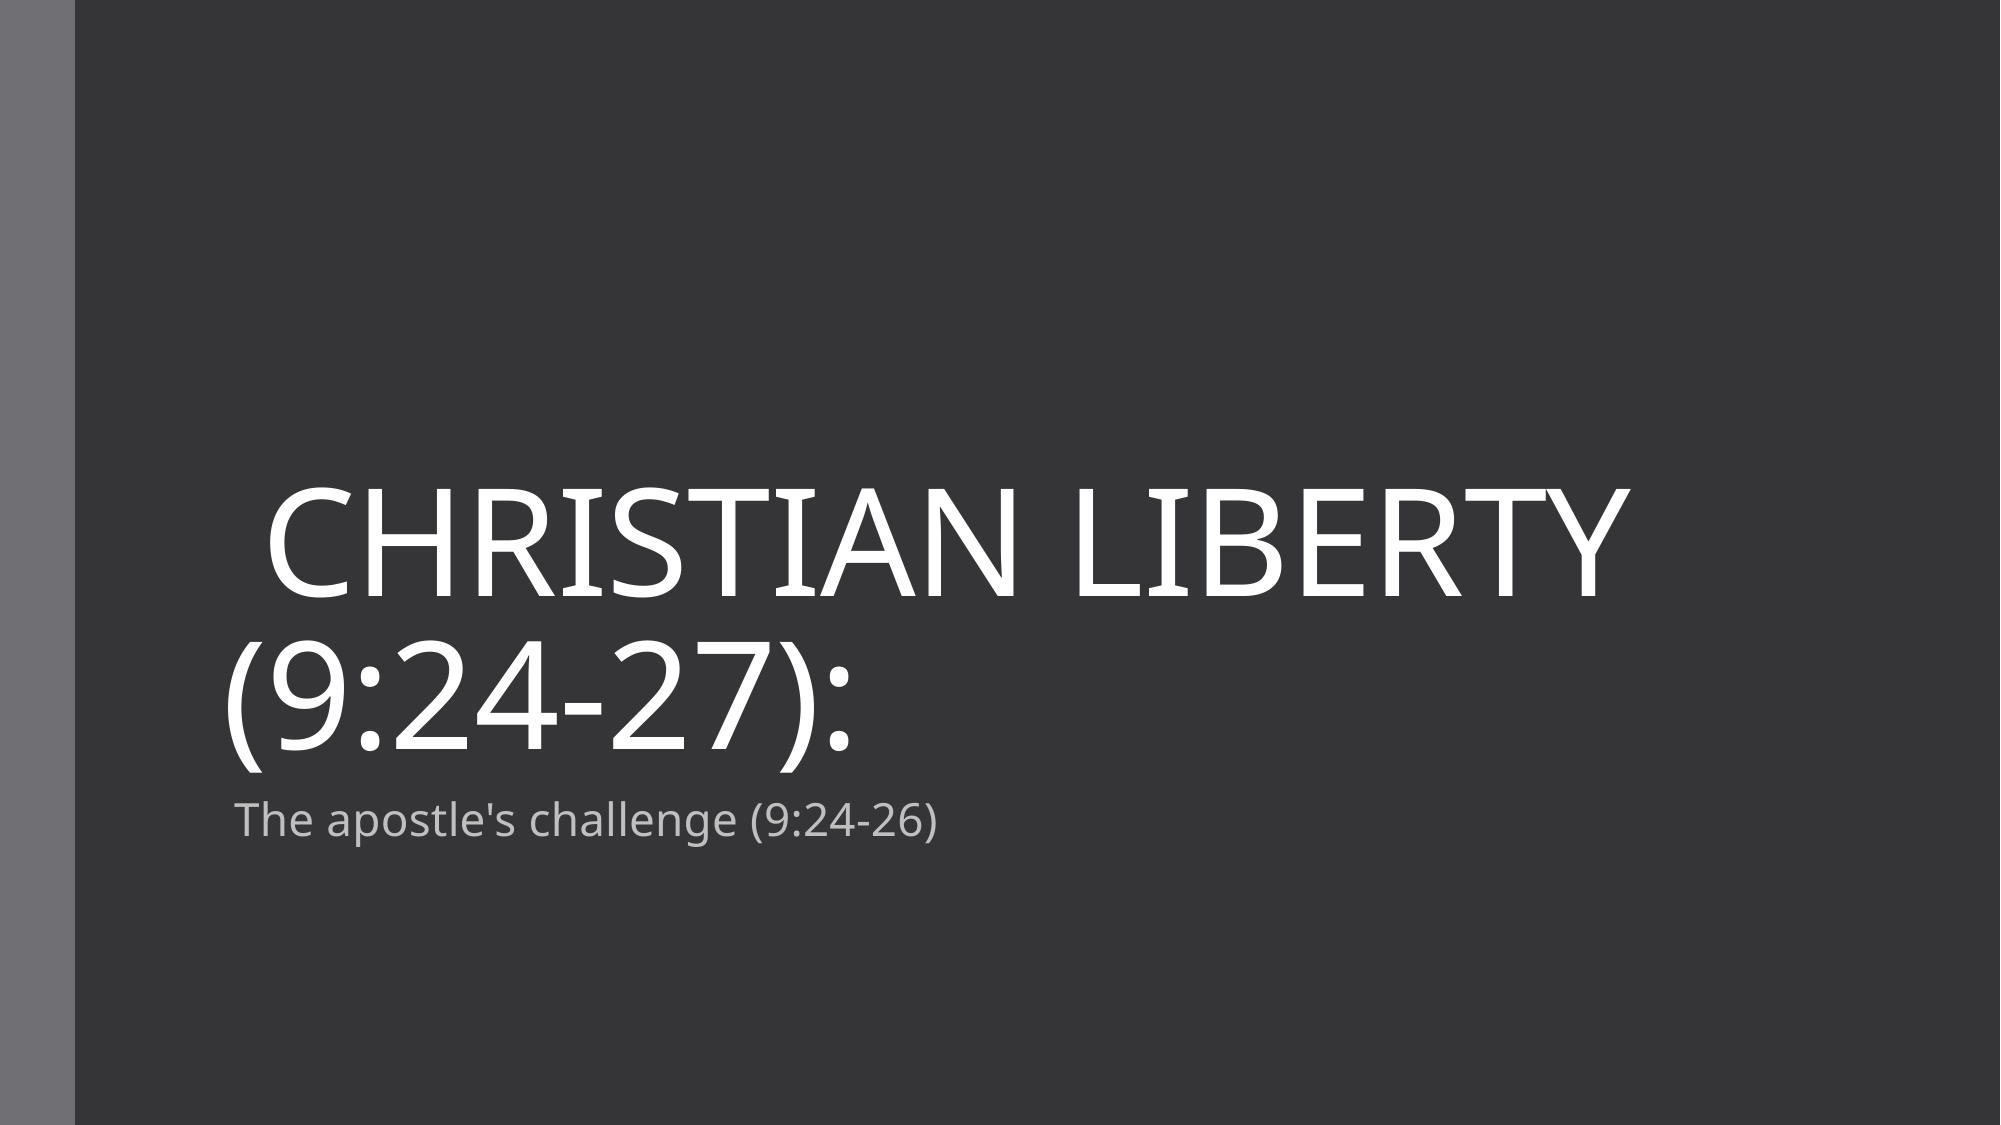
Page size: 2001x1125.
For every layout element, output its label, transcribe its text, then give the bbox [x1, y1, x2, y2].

title CHRISTIAN LIBERTY (9:24-27): [206, 124, 1752, 787]
subtitle The apostle's challenge (9:24-26) [206, 787, 1752, 1066]
